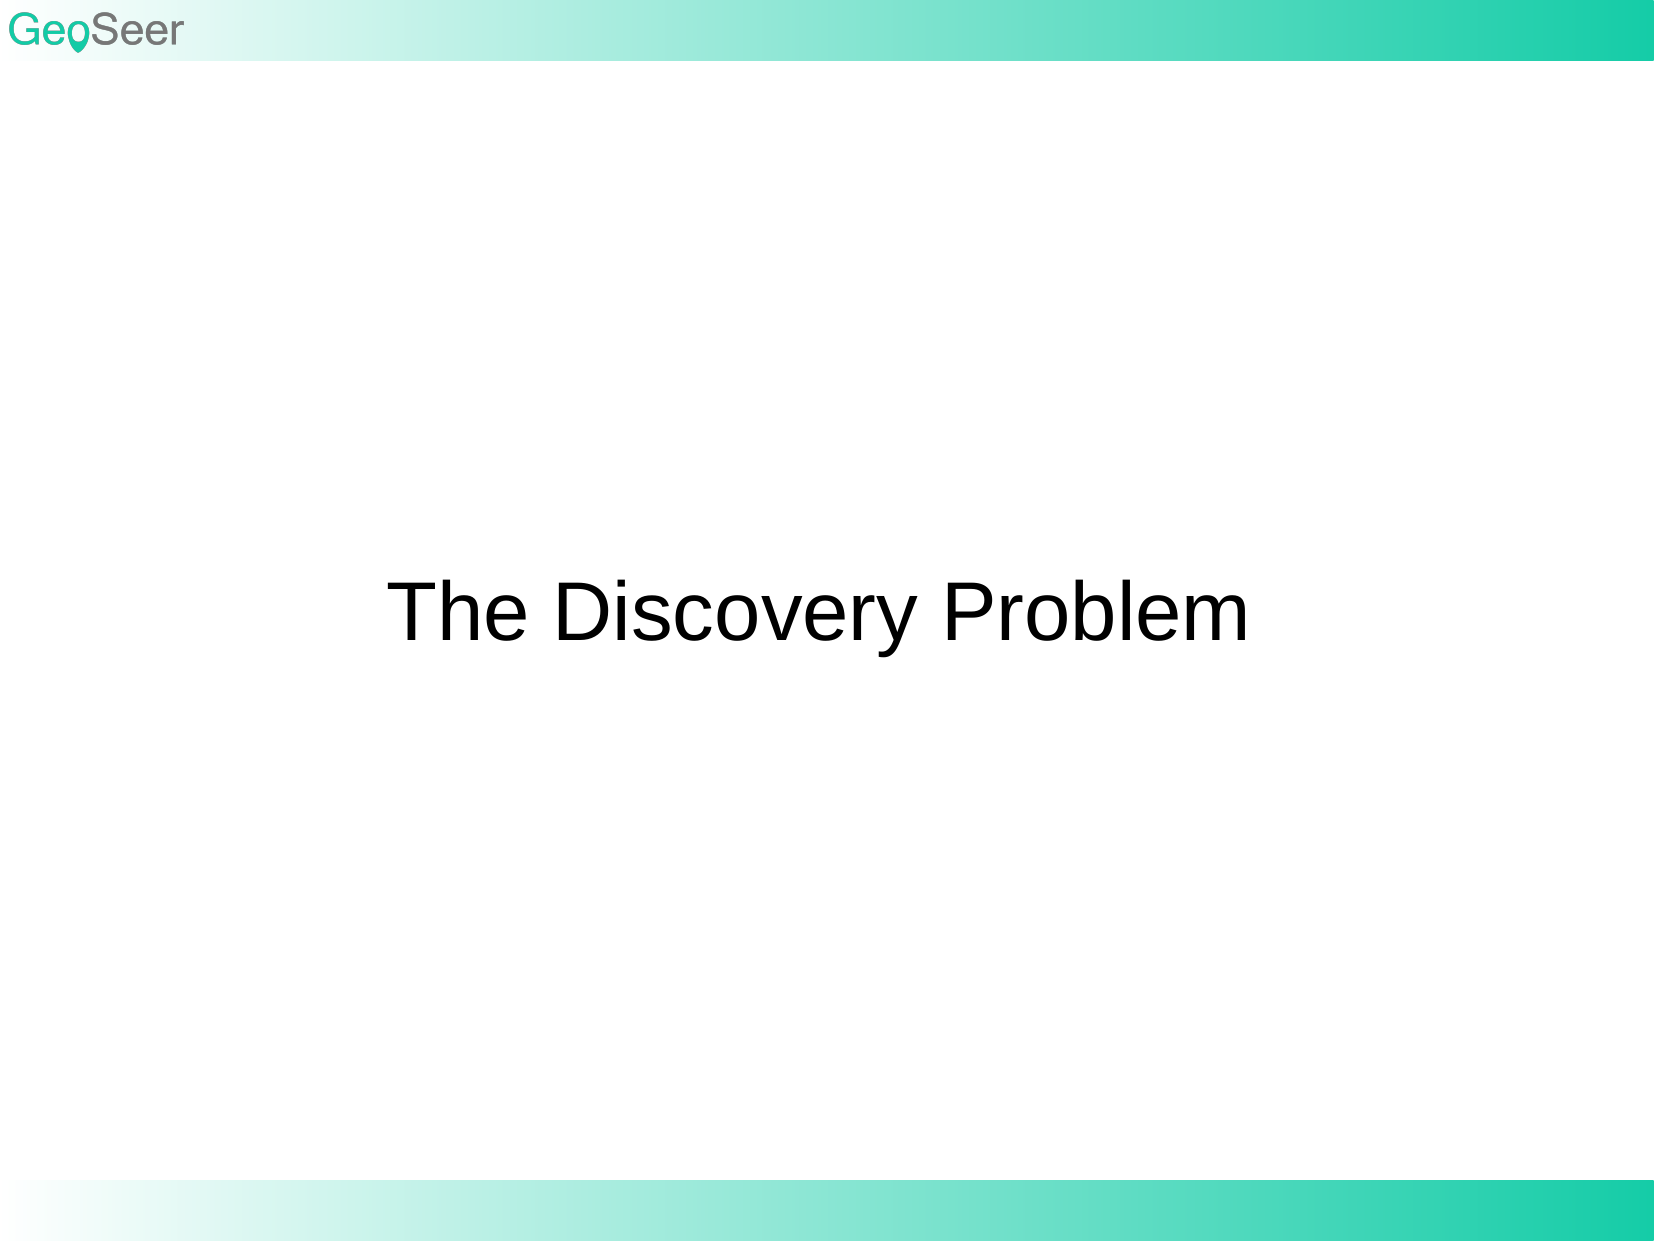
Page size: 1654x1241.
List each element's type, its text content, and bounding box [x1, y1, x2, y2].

picture [7, 10, 186, 55]
title The Discovery Problem [75, 555, 1564, 669]
